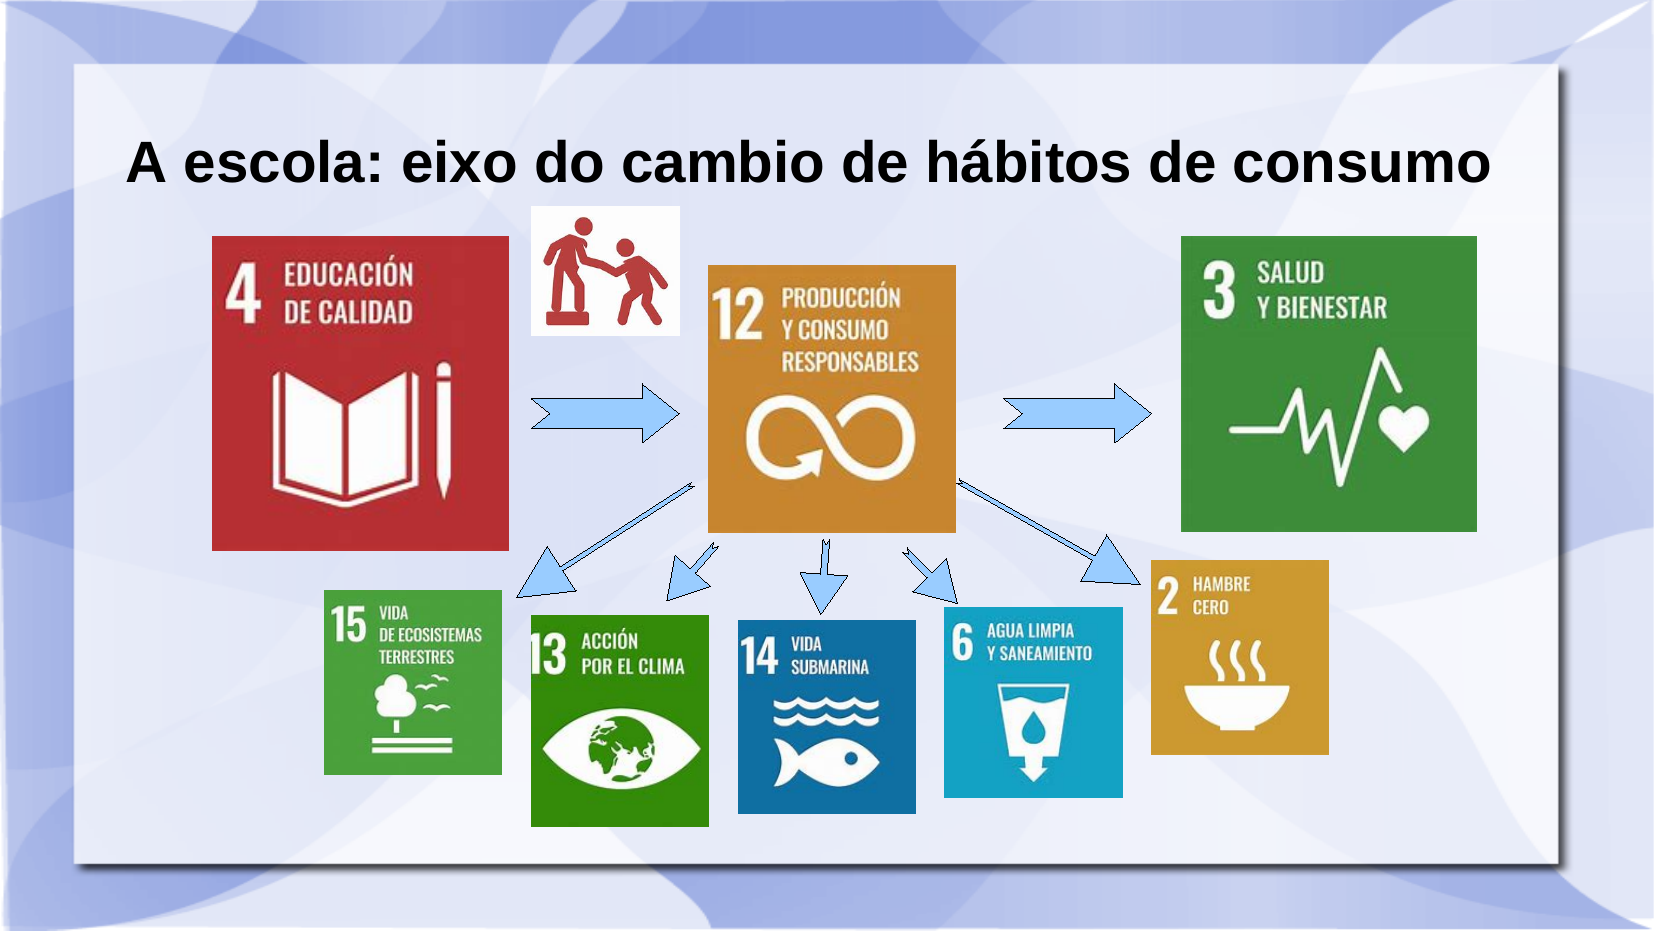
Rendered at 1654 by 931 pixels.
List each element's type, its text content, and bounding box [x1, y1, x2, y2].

text_box [666, 542, 719, 601]
text_box [1003, 383, 1152, 443]
text_box [516, 482, 695, 598]
title A escola: eixo do cambio de hábitos de consumo [82, 118, 1536, 207]
text_box [531, 383, 680, 443]
picture [0, 0, 1654, 931]
text_box [800, 539, 848, 615]
text_box [956, 478, 1141, 585]
text_box [902, 547, 958, 604]
